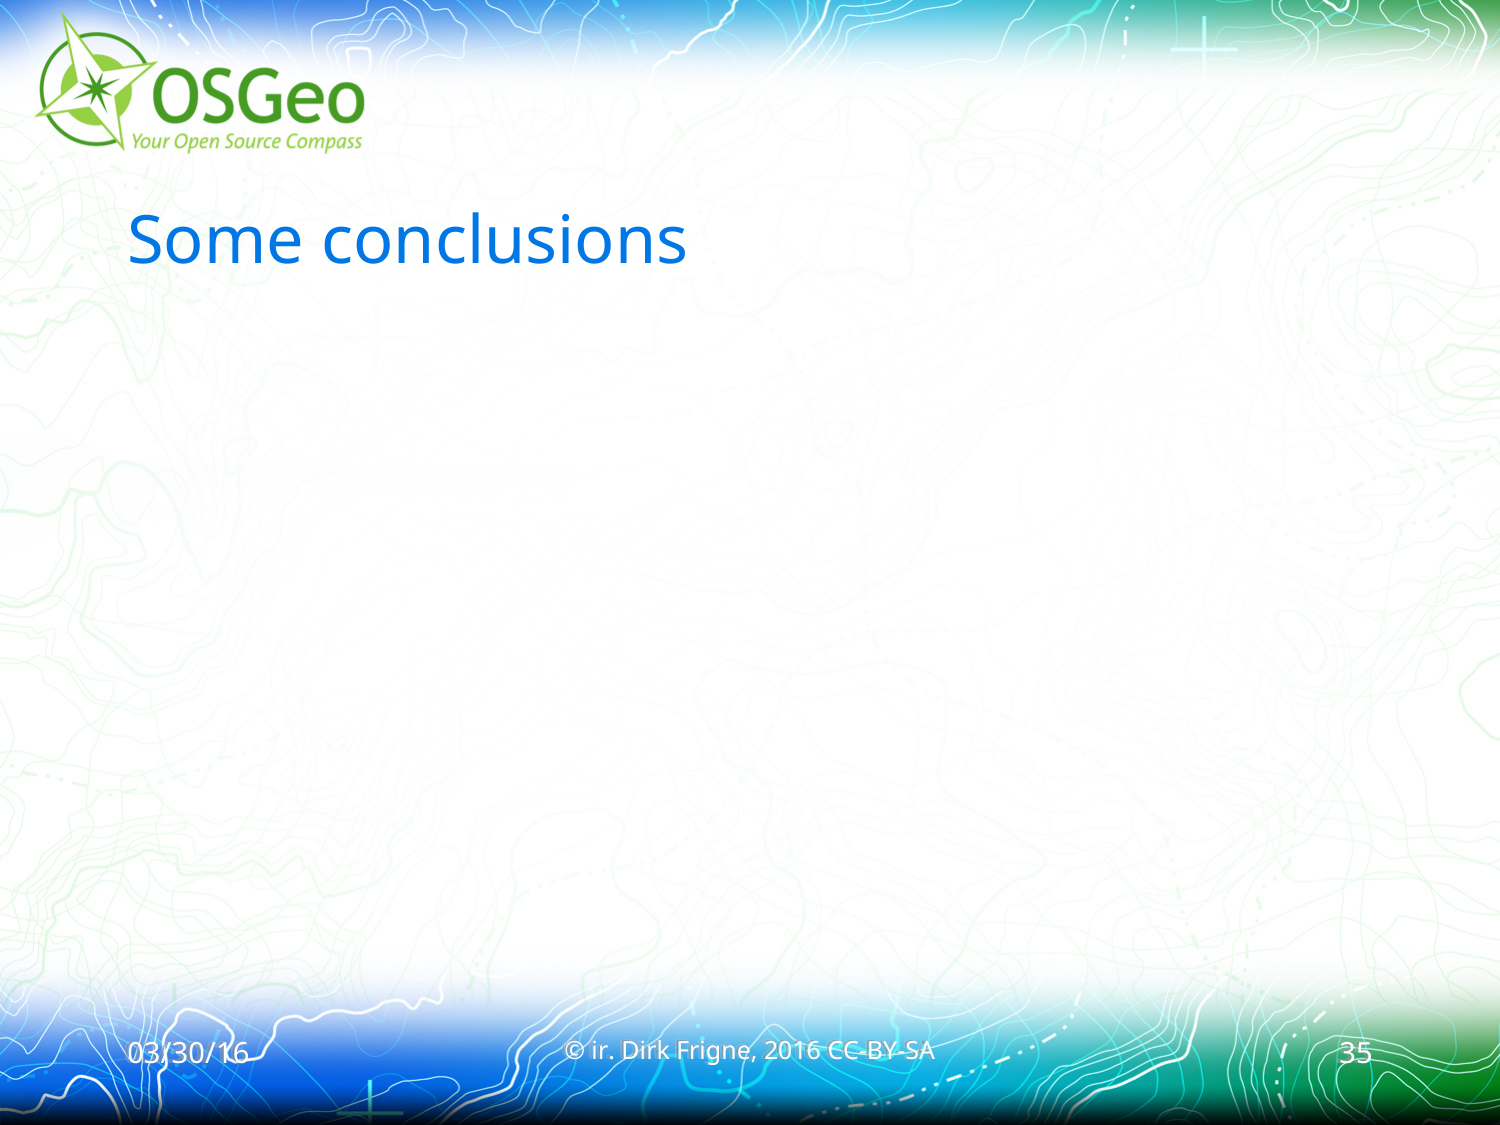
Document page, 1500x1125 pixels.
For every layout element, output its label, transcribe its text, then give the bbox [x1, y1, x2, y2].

picture [0, 0, 1500, 1125]
title Some conclusions [112, 187, 1388, 288]
